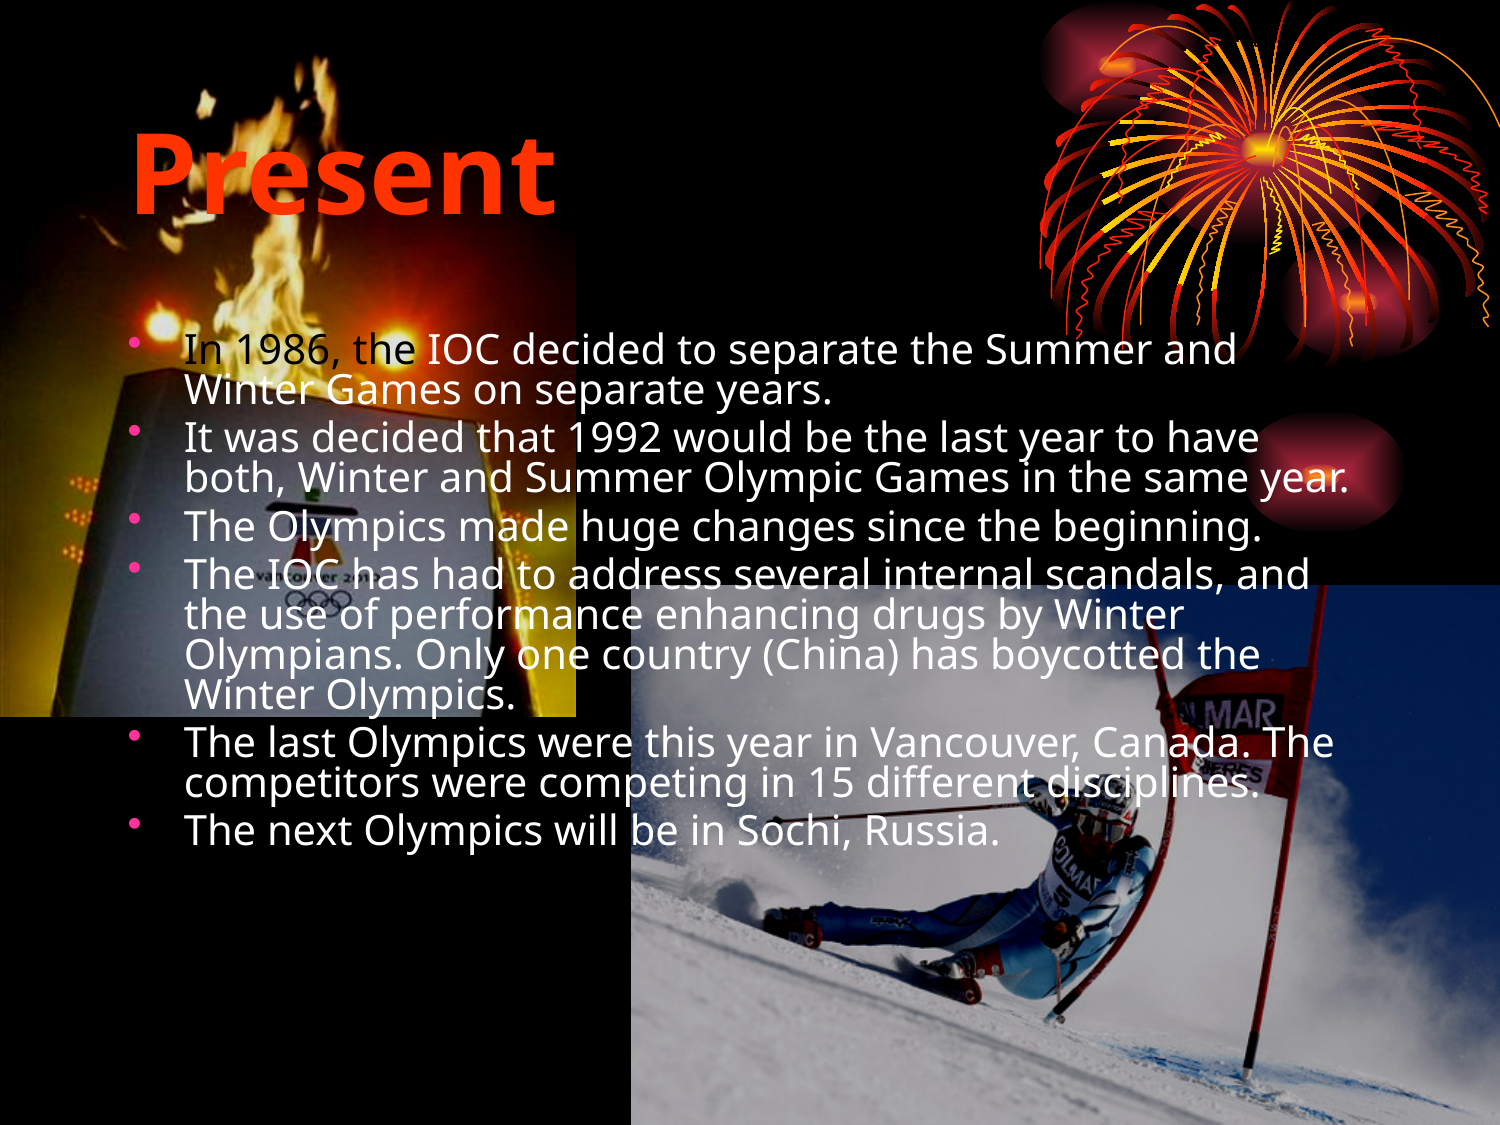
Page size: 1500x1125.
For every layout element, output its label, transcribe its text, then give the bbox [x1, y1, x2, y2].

list In 1986, the IOC decided to separate the Summer and Winter Games on separate years. It was decided that 1992 would be the last year to have both, Winter and Summer Olympic Games in the same year. The Olympics made huge changes since the beginning. The IOC has had to address several internal scandals, and the use of performance enhancing drugs by Winter Olympians. Only one country (China) has boycotted the Winter Olympics. The last Olympics were this year in Vancouver, Canada. The competitors were competing in 15 different disciplines. The next Olympics will be in Sochi, Russia. [112, 324, 1388, 1000]
picture [631, 585, 1500, 1125]
picture [0, 0, 576, 717]
title Present [112, 49, 1388, 290]
